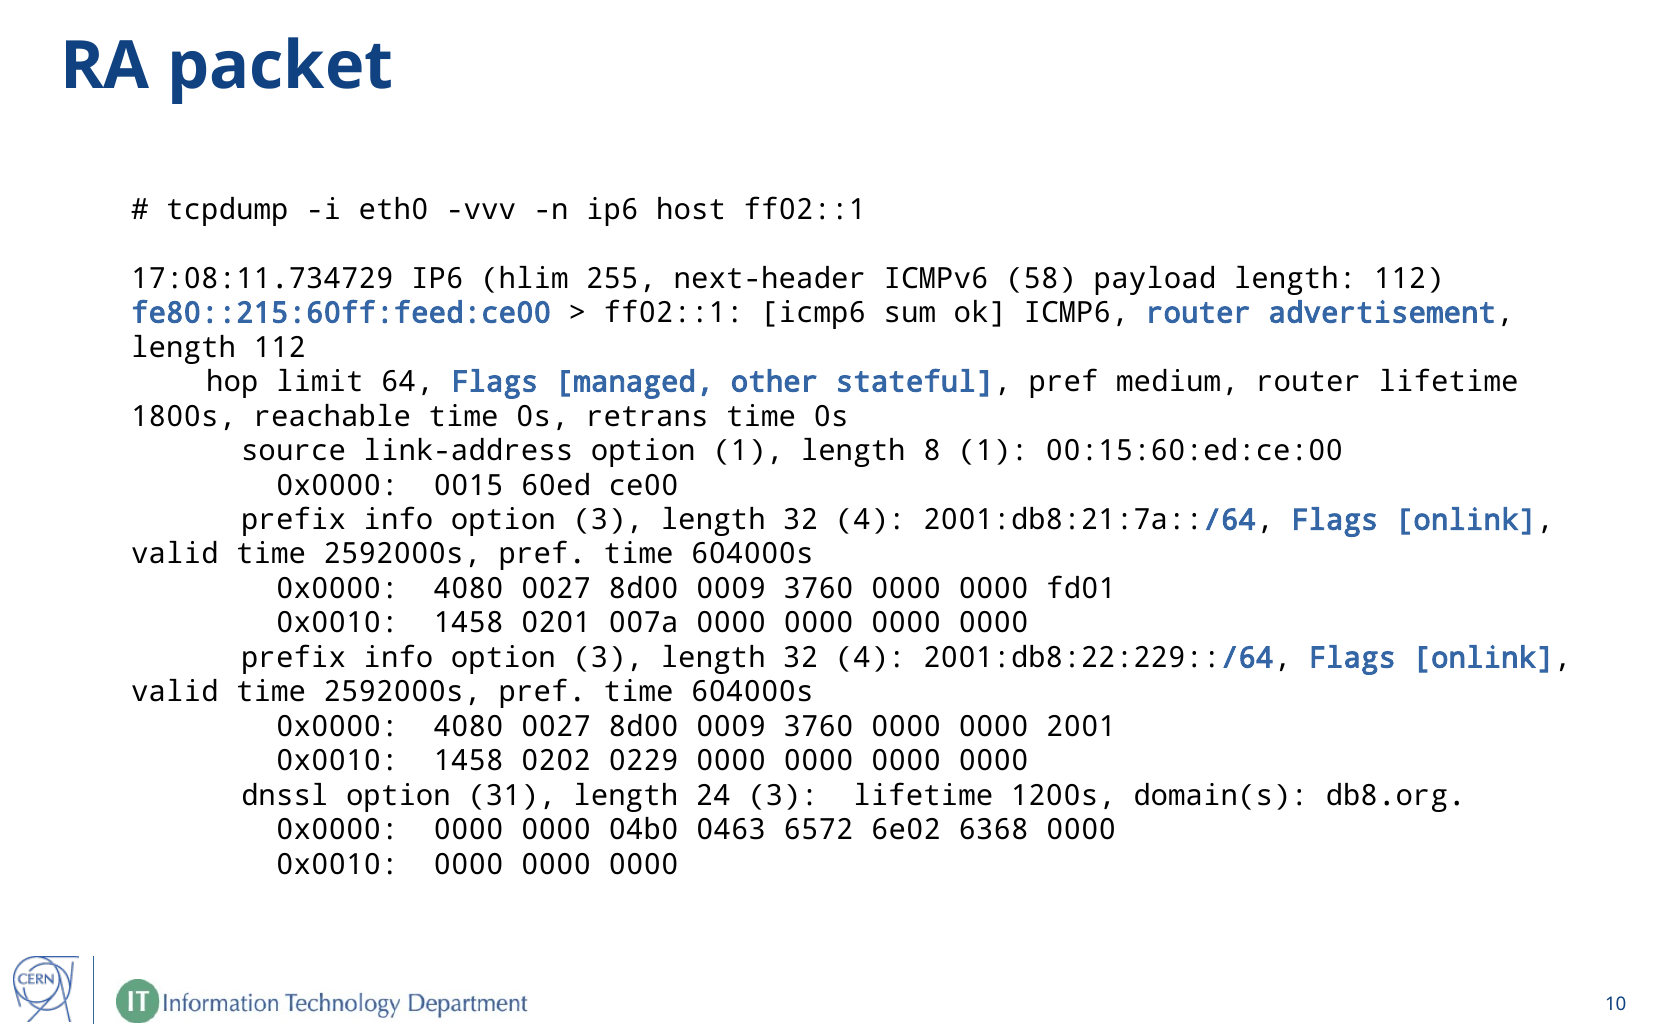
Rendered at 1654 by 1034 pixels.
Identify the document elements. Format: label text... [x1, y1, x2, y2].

text_box # tcpdump -i eth0 -vvv -n ip6 host ff02::1 17:08:11.734729 IP6 (hlim 255, next-header ICMPv6 (58) payload length: 112) fe80::215:60ff:feed:ce00 > ff02::1: [icmp6 sum ok] ICMP6, router advertisement, length 112 hop limit 64, Flags [managed, other stateful], pref medium, router lifetime 1800s, reachable time 0s, retrans time 0s source link-address option (1), length 8 (1): 00:15:60:ed:ce:00 0x0000: 0015 60ed ce00 prefix info option (3), length 32 (4): 2001:db8:21:7a::/64, Flags [onlink], valid time 2592000s, pref. time 604000s 0x0000: 4080 0027 8d00 0009 3760 0000 0000 fd01 0x0010: 1458 0201 007a 0000 0000 0000 0000 prefix info option (3), length 32 (4): 2001:db8:22:229::/64, Flags [onlink], valid time 2592000s, pref. time 604000s 0x0000: 4080 0027 8d00 0009 3760 0000 0000 2001 0x0010: 1458 0202 0229 0000 0000 0000 0000 dnssl option (31), length 24 (3): lifetime 1200s, domain(s): db8.org. 0x0000: 0000 0000 04b0 0463 6572 6e02 6368 0000 0x0010: 0000 0000 0000 [116, 184, 1606, 1034]
picture [13, 956, 79, 1032]
title RA packet [60, 0, 1528, 138]
